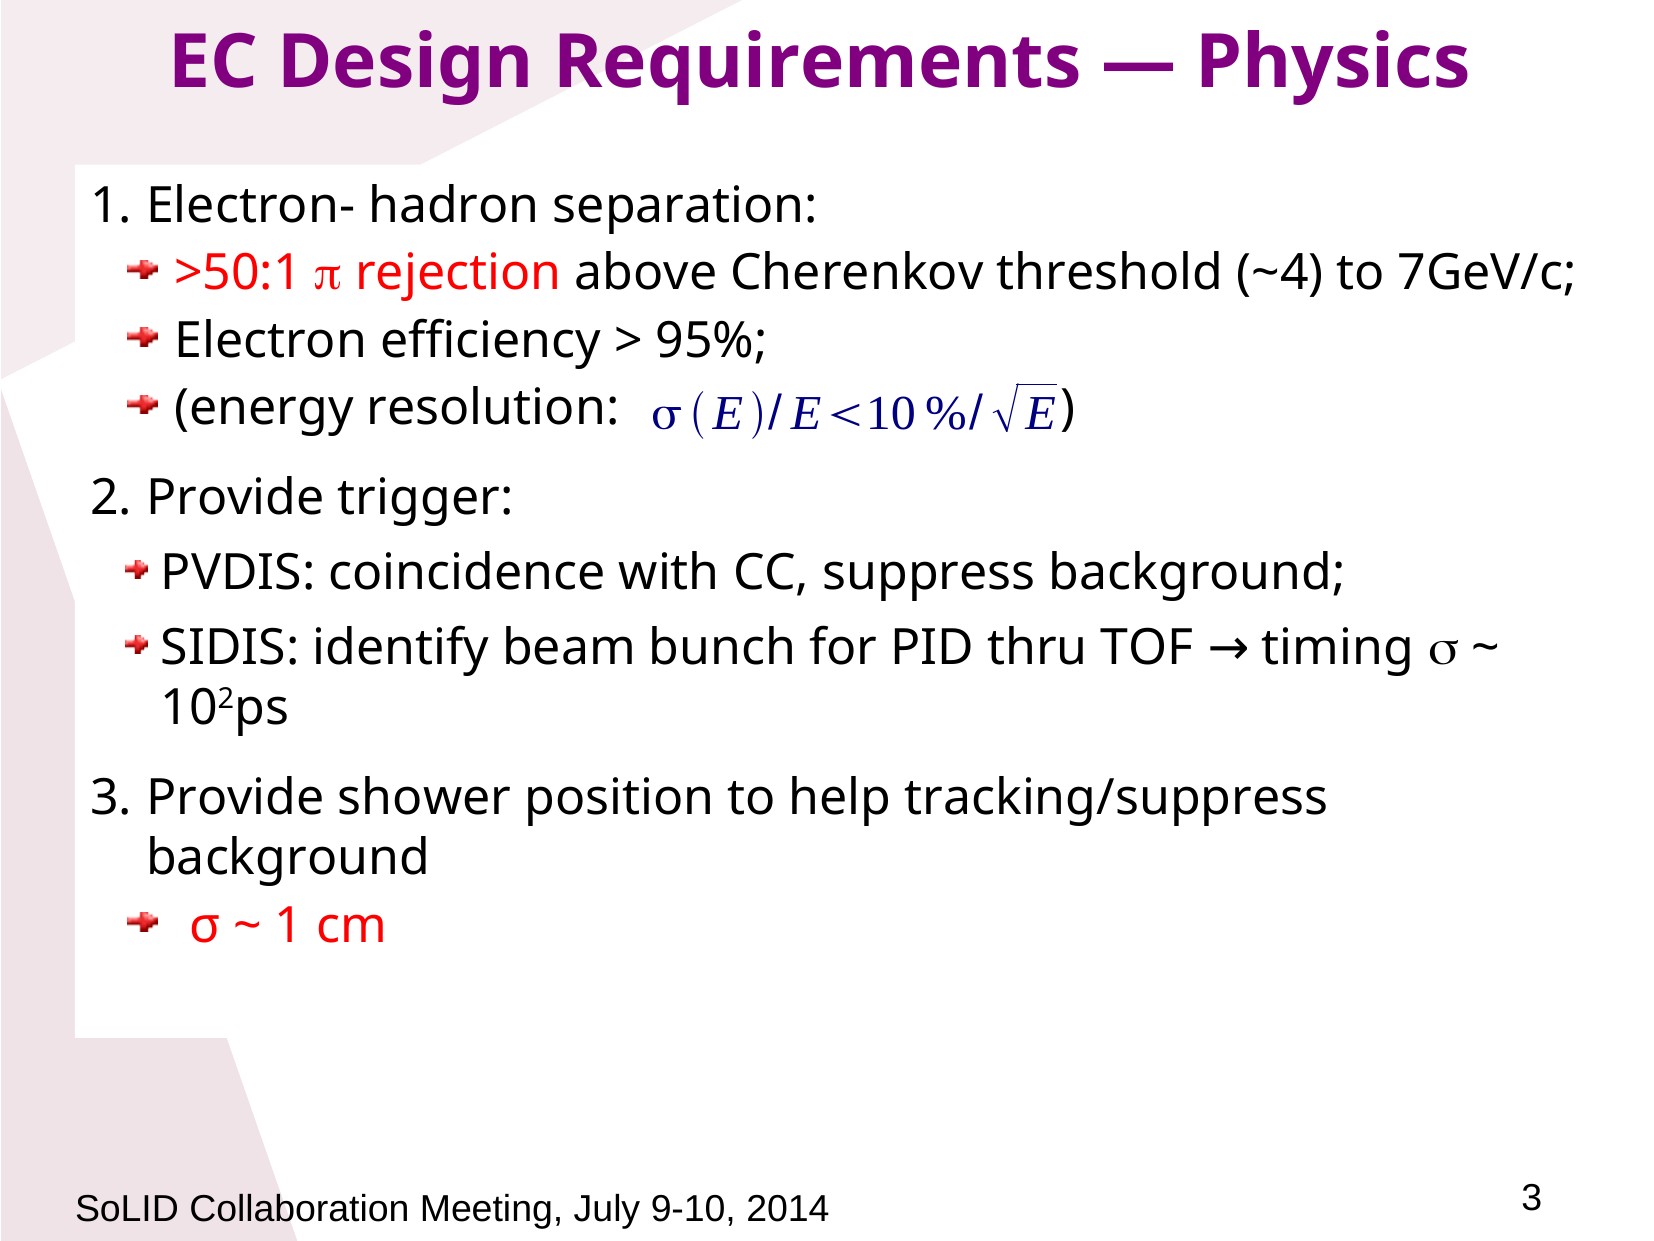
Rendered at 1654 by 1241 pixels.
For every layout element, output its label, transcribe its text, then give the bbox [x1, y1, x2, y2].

picture [127, 327, 158, 347]
picture [127, 912, 158, 932]
title EC Design Requirements ― Physics [68, 13, 1571, 152]
picture [125, 560, 148, 579]
chart [637, 380, 1067, 441]
picture [127, 260, 158, 279]
picture [127, 395, 158, 414]
text_box Electron- hadron separation: >50:1 p rejection above Cherenkov threshold (~4) to 7GeV/c; Electron efficiency > 95%; (energy resolution: ) Provide trigger: PVDIS: coincidence with CC, suppress background; SIDIS: identify beam bunch for PID thru TOF → timing s ~ 102ps Provide shower position to help tracking/suppress background σ ~ 1 cm [74, 164, 1613, 1038]
picture [125, 635, 148, 654]
